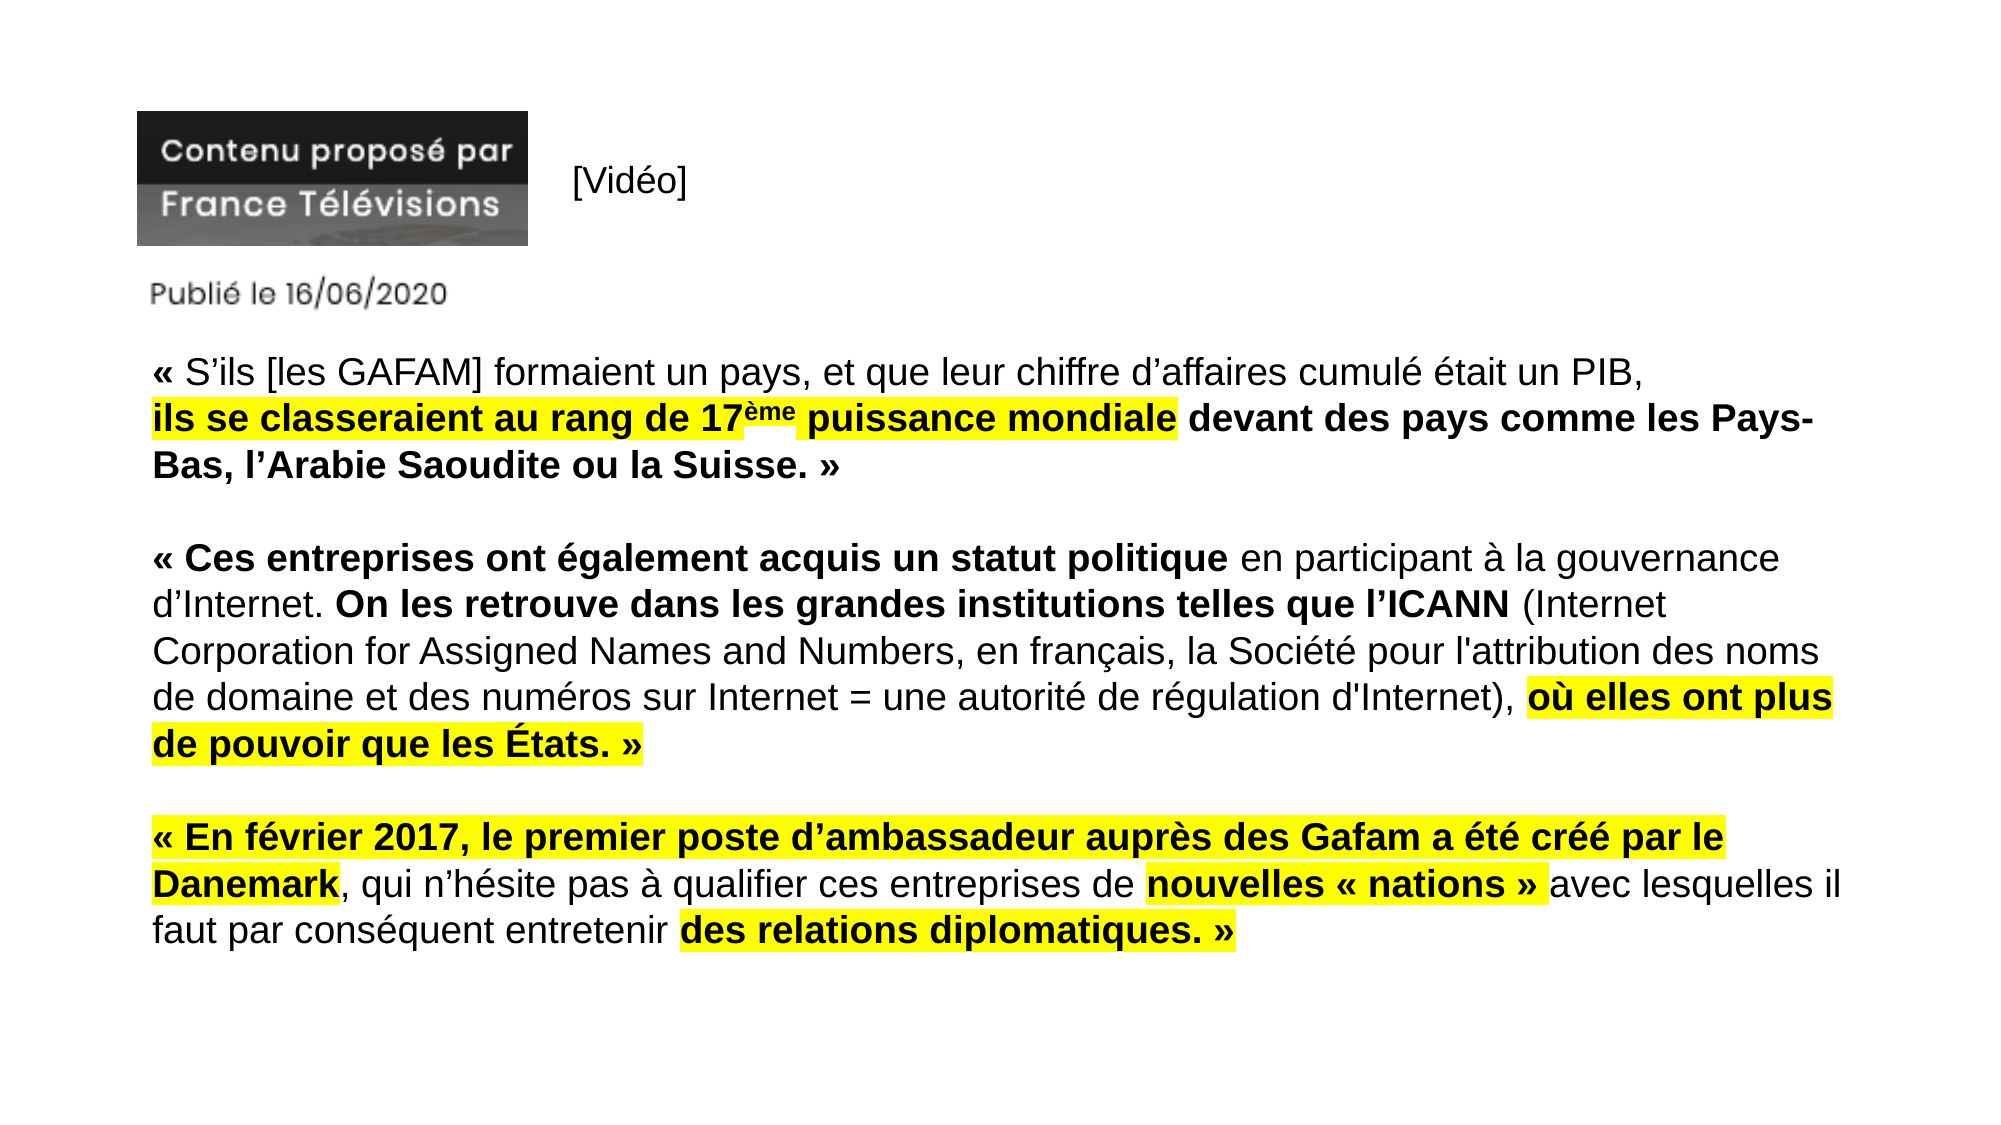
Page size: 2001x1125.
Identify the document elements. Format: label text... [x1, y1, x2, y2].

picture [137, 267, 467, 332]
text_box [Vidéo] [557, 148, 703, 208]
picture [137, 111, 528, 246]
list « S’ils [les GAFAM] formaient un pays, et que leur chiffre d’affaires cumulé était un PIB, ils se classeraient au rang de 17ème puissance mondiale devant des pays comme les Pays-Bas, l’Arabie Saoudite ou la Suisse. » « Ces entreprises ont également acquis un statut politique en participant à la gouvernance d’Internet. On les retrouve dans les grandes institutions telles que l’ICANN (Internet Corporation for Assigned Names and Numbers, en français, la Société pour l'attribution des noms de domaine et des numéros sur Internet = une autorité de régulation d'Internet), où elles ont plus de pouvoir que les États. » « En février 2017, le premier poste d’ambassadeur auprès des Gafam a été créé par le Danemark, qui n’hésite pas à qualifier ces entreprises de nouvelles « nations » avec lesquelles il faut par conséquent entretenir des relations diplomatiques. » [137, 338, 1863, 965]
